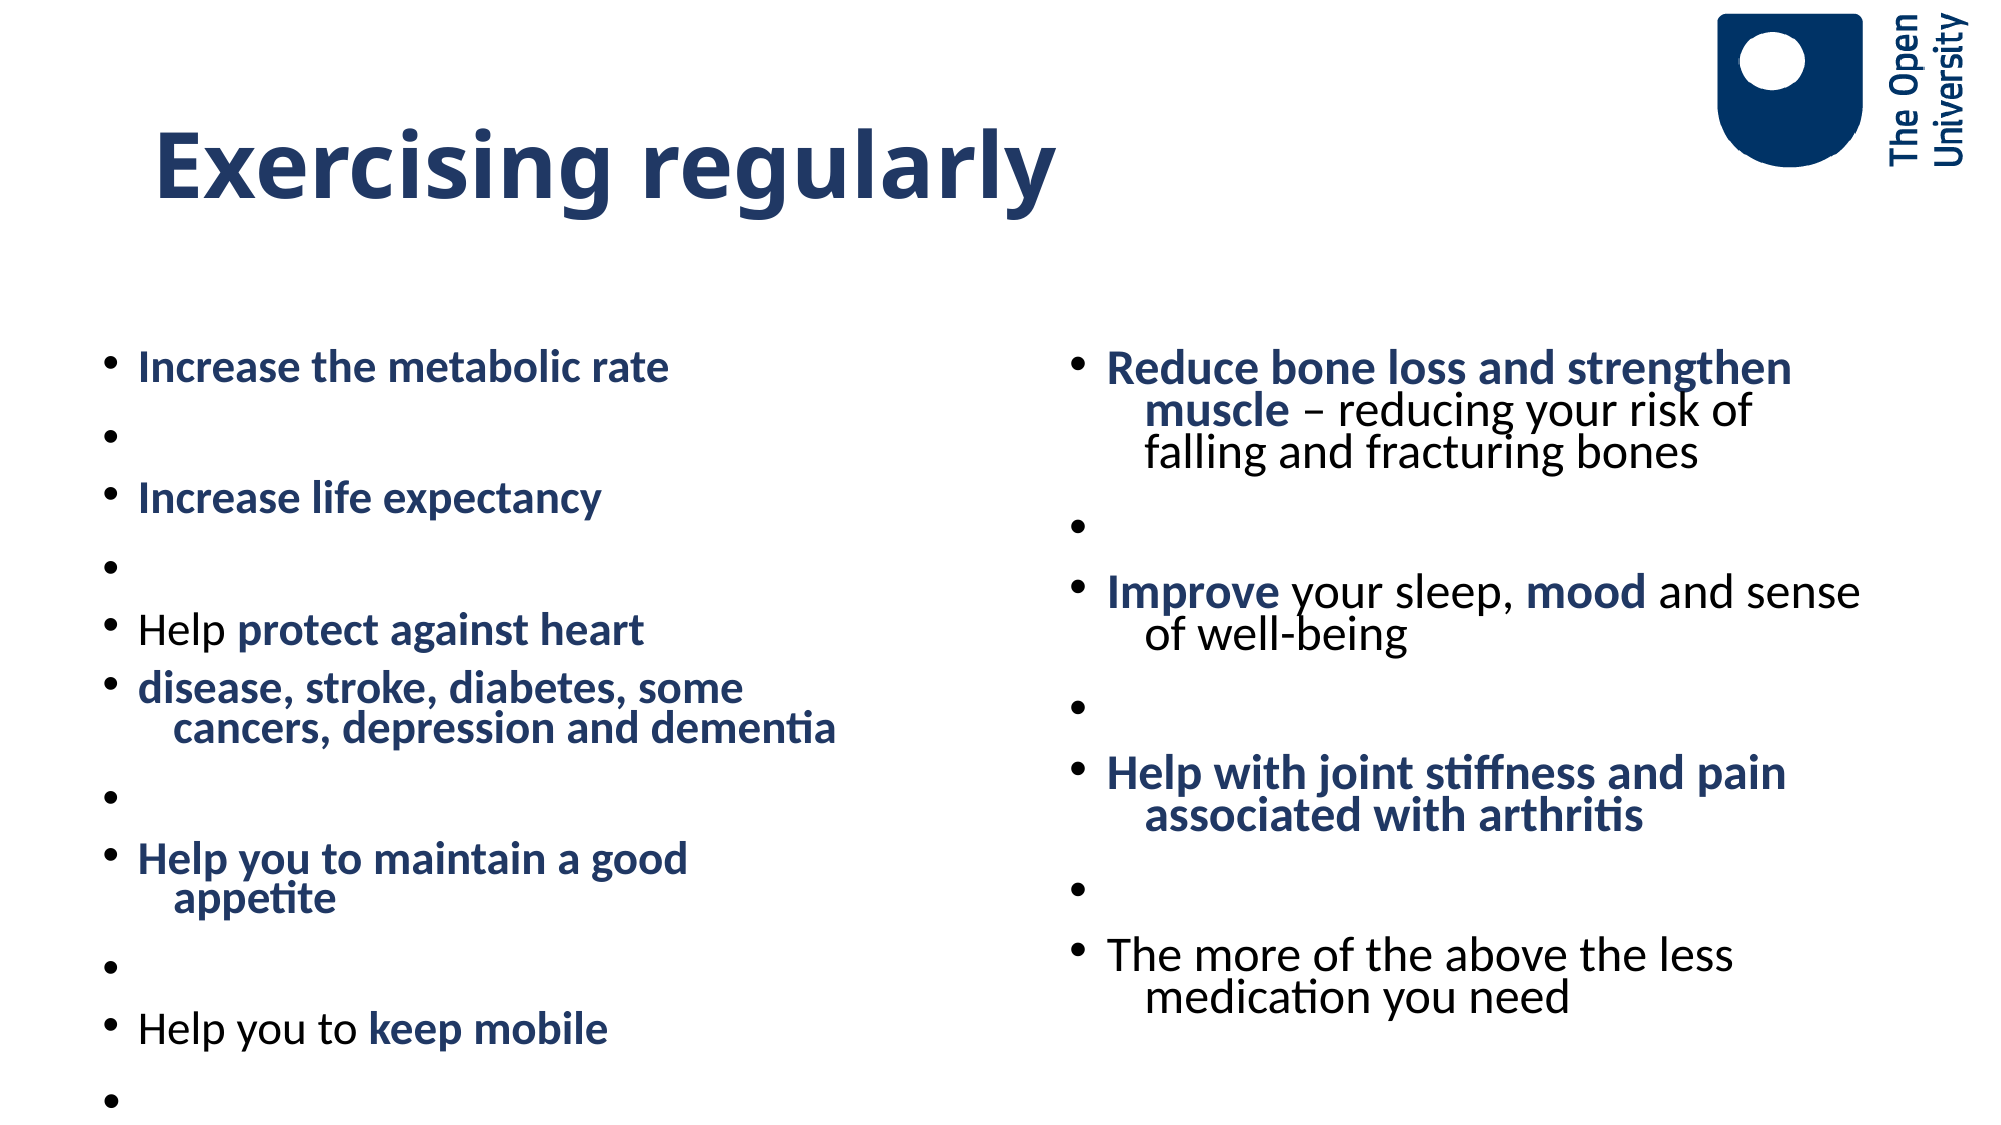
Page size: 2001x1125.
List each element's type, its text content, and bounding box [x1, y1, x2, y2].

list Increase the metabolic rate Increase life expectancy Help protect against heart disease, stroke, diabetes, some cancers, depression and dementia Help you to maintain a good appetite Help you to keep mobile [87, 343, 870, 1066]
picture [1716, 10, 1971, 170]
title Exercising regularly [137, 59, 1863, 278]
list Reduce bone loss and strengthen muscle – reducing your risk of falling and fracturing bones Improve your sleep, mood and sense of well-being Help with joint stiffness and pain associated with arthritis The more of the above the less medication you need [1054, 343, 1894, 1066]
